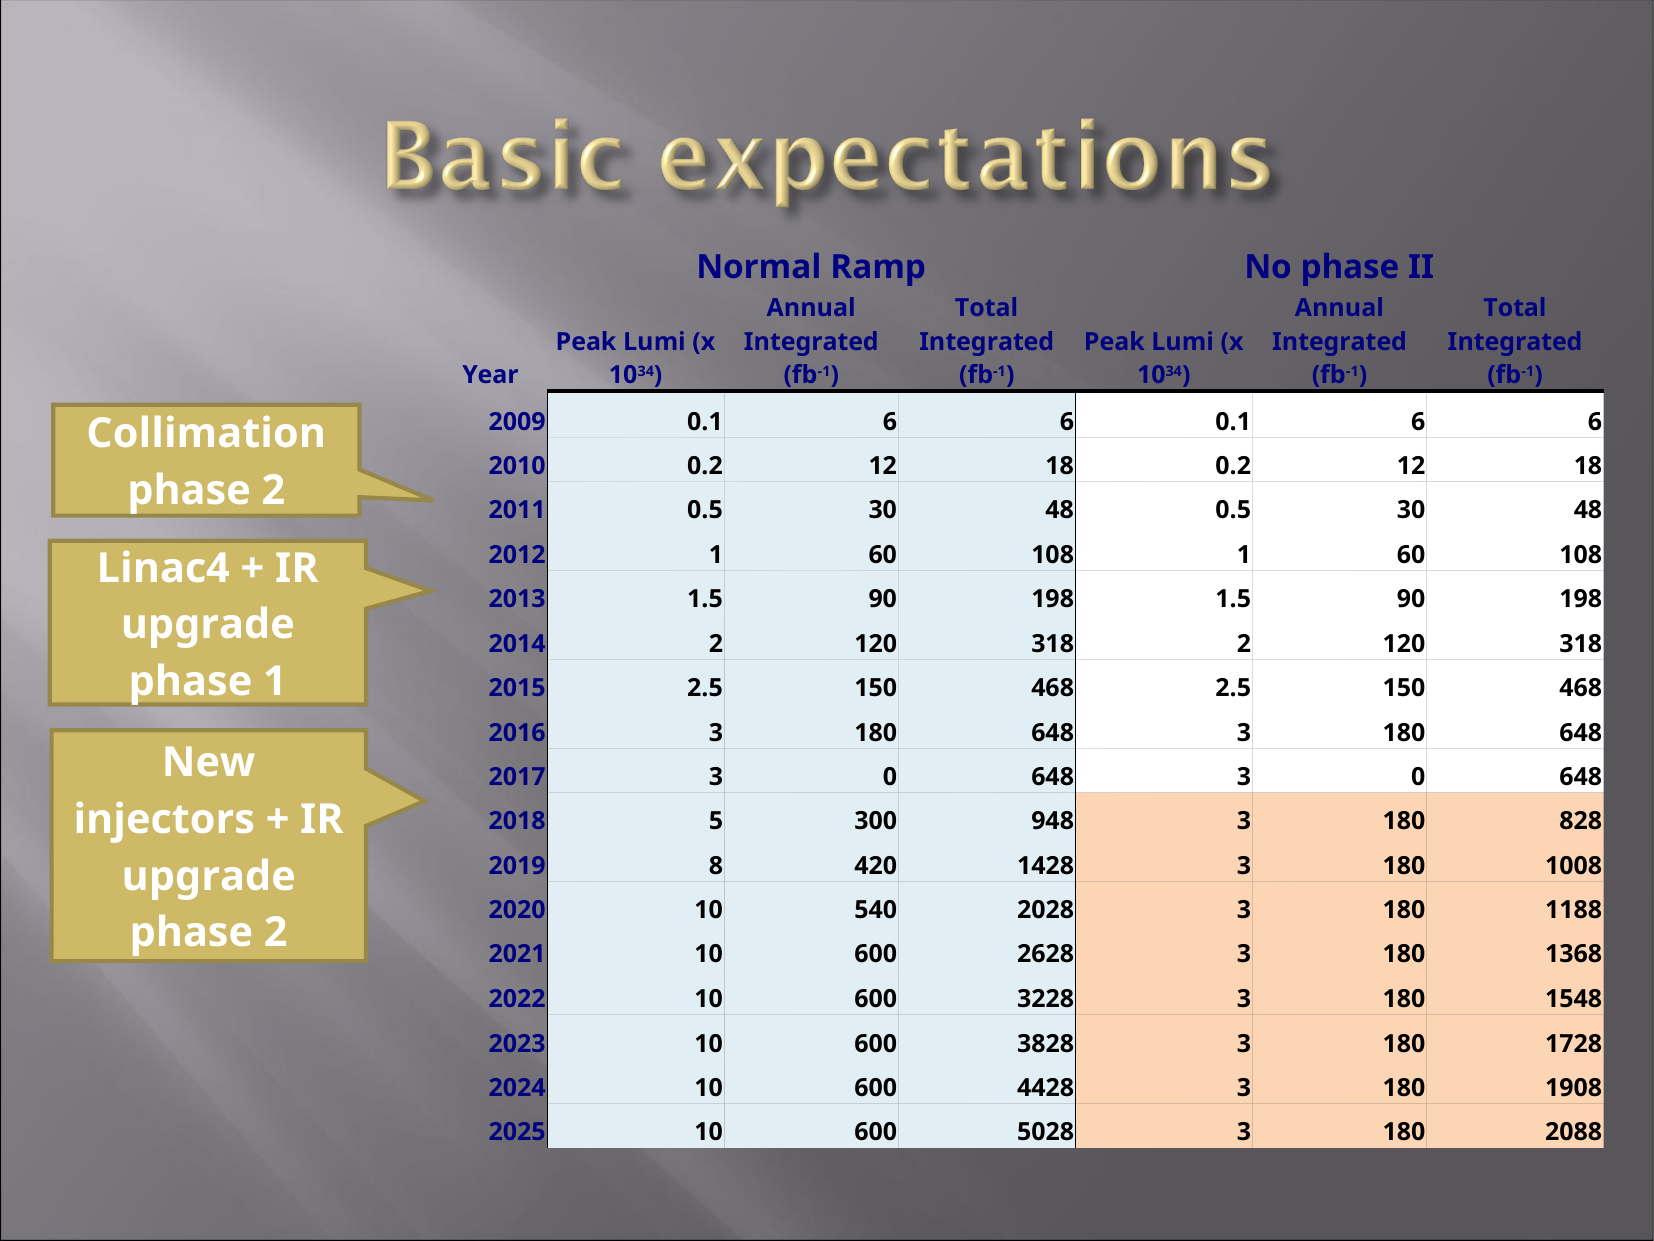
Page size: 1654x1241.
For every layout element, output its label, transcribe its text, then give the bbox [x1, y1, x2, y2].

text_box 3 [1076, 881, 1252, 926]
text_box New injectors + IR upgrade phase 2 [51, 730, 425, 962]
text_box Total Integrated (fb-1) [898, 287, 1075, 389]
text_box 1188 [1426, 881, 1604, 926]
picture [0, 0, 1654, 1241]
text_box 648 [1426, 703, 1604, 748]
text_box 6 [1426, 393, 1604, 437]
text_box 48 [1426, 481, 1604, 526]
text_box 0.5 [1076, 481, 1252, 526]
text_box 3 [548, 703, 724, 748]
text_box 2014 [433, 614, 547, 659]
text_box 8 [548, 837, 724, 881]
text_box 2015 [433, 659, 547, 703]
text_box 0.2 [548, 437, 724, 481]
text_box 1728 [1426, 1014, 1604, 1059]
text_box 3 [1076, 748, 1252, 792]
text_box Collimation phase 2 [53, 404, 434, 516]
text_box 10 [548, 1103, 724, 1148]
text_box 180 [1252, 792, 1426, 837]
text_box Normal Ramp [547, 215, 1075, 287]
text_box 30 [724, 481, 898, 526]
text_box 120 [1252, 614, 1426, 659]
text_box 948 [898, 792, 1075, 837]
text_box 2025 [433, 1103, 547, 1148]
text_box 198 [1426, 570, 1604, 614]
text_box 2018 [433, 792, 547, 837]
text_box 4428 [898, 1059, 1075, 1103]
text_box 180 [1252, 926, 1426, 970]
text_box 1368 [1426, 926, 1604, 970]
text_box 2023 [433, 1014, 547, 1059]
text_box 10 [548, 1059, 724, 1103]
text_box Annual Integrated (fb-1) [724, 287, 898, 389]
text_box 600 [724, 970, 898, 1014]
text_box 0 [724, 748, 898, 792]
text_box 180 [1252, 970, 1426, 1014]
text_box 2017 [433, 748, 547, 792]
text_box 2016 [433, 703, 547, 748]
text_box 1008 [1426, 837, 1604, 881]
text_box 2021 [433, 926, 547, 970]
text_box 60 [1252, 526, 1426, 570]
text_box 468 [1426, 659, 1604, 703]
text_box 600 [724, 1014, 898, 1059]
text_box 2013 [433, 570, 547, 614]
text_box 2028 [898, 881, 1075, 926]
text_box 18 [1426, 437, 1604, 481]
text_box 180 [1252, 1059, 1426, 1103]
text_box 180 [1252, 703, 1426, 748]
text_box 108 [1426, 526, 1604, 570]
text_box No phase II [1075, 215, 1604, 287]
text_box 3228 [898, 970, 1075, 1014]
text_box 0.2 [1076, 437, 1252, 481]
text_box 1 [1076, 526, 1252, 570]
text_box 2.5 [1076, 659, 1252, 703]
text_box 3 [1076, 837, 1252, 881]
text_box 648 [898, 748, 1075, 792]
text_box 10 [548, 881, 724, 926]
text_box 2 [1076, 614, 1252, 659]
text_box 180 [1252, 1014, 1426, 1059]
text_box 2011 [433, 481, 547, 526]
text_box 3 [1076, 1103, 1252, 1148]
text_box Peak Lumi (x 1034) [547, 287, 724, 389]
text_box 60 [724, 526, 898, 570]
text_box 3 [1076, 1014, 1252, 1059]
text_box Year [433, 287, 547, 391]
text_box 3 [1076, 792, 1252, 837]
text_box 150 [724, 659, 898, 703]
text_box 1428 [898, 837, 1075, 881]
text_box 120 [724, 614, 898, 659]
text_box 2012 [433, 526, 547, 570]
text_box 6 [724, 393, 898, 437]
text_box 2 [548, 614, 724, 659]
text_box 150 [1252, 659, 1426, 703]
text_box 2.5 [548, 659, 724, 703]
text_box 648 [1426, 748, 1604, 792]
text_box 10 [548, 970, 724, 1014]
text_box 1548 [1426, 970, 1604, 1014]
text_box 2088 [1426, 1103, 1604, 1148]
text_box 5028 [898, 1103, 1075, 1148]
text_box 2022 [433, 970, 547, 1014]
text_box 1 [548, 526, 724, 570]
text_box 180 [1252, 881, 1426, 926]
text_box 12 [724, 437, 898, 481]
text_box 2009 [433, 391, 547, 437]
text_box 108 [898, 526, 1075, 570]
text_box Total Integrated (fb-1) [1426, 287, 1604, 389]
text_box 18 [898, 437, 1075, 481]
text_box Annual Integrated (fb-1) [1252, 287, 1426, 389]
text_box 6 [898, 393, 1075, 437]
text_box 3 [1076, 1059, 1252, 1103]
text_box 420 [724, 837, 898, 881]
text_box Linac4 + IR upgrade phase 1 [49, 540, 431, 705]
text_box 3 [1076, 703, 1252, 748]
text_box 180 [1252, 837, 1426, 881]
text_box 5 [548, 792, 724, 837]
text_box 0 [1252, 748, 1426, 792]
text_box 0.1 [1076, 393, 1252, 437]
text_box 600 [724, 926, 898, 970]
text_box 6 [1252, 393, 1426, 437]
text_box 0.5 [548, 481, 724, 526]
text_box 90 [1252, 570, 1426, 614]
text_box 12 [1252, 437, 1426, 481]
text_box 1.5 [548, 570, 724, 614]
text_box 10 [548, 1014, 724, 1059]
text_box 2010 [433, 437, 547, 481]
text_box Peak Lumi (x 1034) [1075, 287, 1252, 389]
text_box 300 [724, 792, 898, 837]
text_box 3 [548, 748, 724, 792]
text_box 318 [898, 614, 1075, 659]
text_box 180 [1252, 1103, 1426, 1148]
text_box 90 [724, 570, 898, 614]
text_box 2019 [433, 837, 547, 881]
text_box 198 [898, 570, 1075, 614]
text_box 30 [1252, 481, 1426, 526]
text_box 648 [898, 703, 1075, 748]
text_box 0.1 [548, 393, 724, 437]
text_box 3 [1076, 926, 1252, 970]
text_box 1908 [1426, 1059, 1604, 1103]
text_box 2024 [433, 1059, 547, 1103]
text_box 318 [1426, 614, 1604, 659]
text_box 468 [898, 659, 1075, 703]
text_box 540 [724, 881, 898, 926]
text_box [81, 48, 1573, 259]
text_box 2020 [433, 881, 547, 926]
text_box 1.5 [1076, 570, 1252, 614]
text_box 10 [548, 926, 724, 970]
text_box 600 [724, 1059, 898, 1103]
text_box 828 [1426, 792, 1604, 837]
text_box 2628 [898, 926, 1075, 970]
text_box 600 [724, 1103, 898, 1148]
text_box 3828 [898, 1014, 1075, 1059]
text_box 180 [724, 703, 898, 748]
text_box 48 [898, 481, 1075, 526]
text_box 3 [1076, 970, 1252, 1014]
